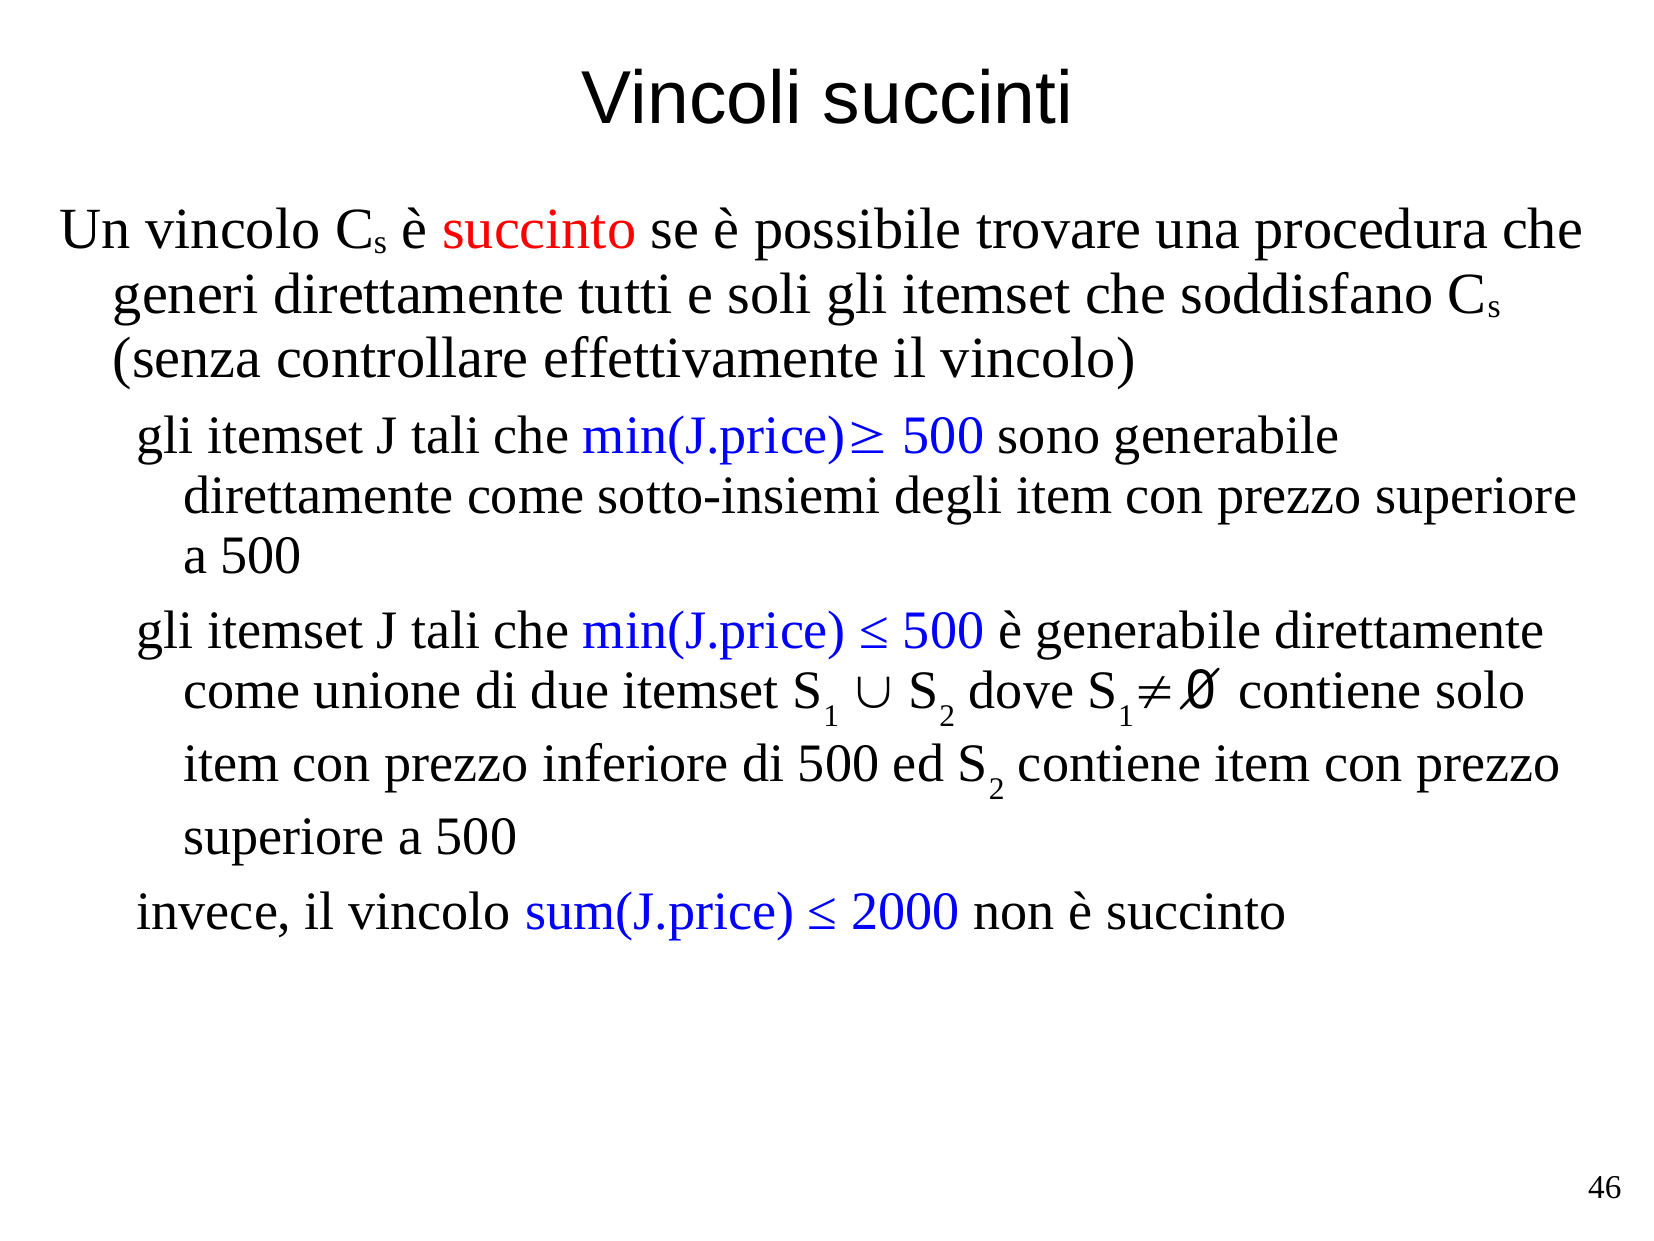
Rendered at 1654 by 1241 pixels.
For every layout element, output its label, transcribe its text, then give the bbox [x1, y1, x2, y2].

list Un vincolo Cs è succinto se è possibile trovare una procedura che generi direttamente tutti e soli gli itemset che soddisfano Cs (senza controllare effettivamente il vincolo) gli itemset J tali che min(J.price)≥ 500 sono generabile direttamente come sotto-insiemi degli item con prezzo superiore a 500 gli itemset J tali che min(J.price) ≤ 500 è generabile direttamente come unione di due itemset S1 ∪ S2 dove S1≠∅ contiene solo item con prezzo inferiore di 500 ed S2 contiene item con prezzo superiore a 500 invece, il vincolo sum(J.price) ≤ 2000 non è succinto [42, 196, 1612, 1187]
title Vincoli succinti [37, 30, 1617, 166]
